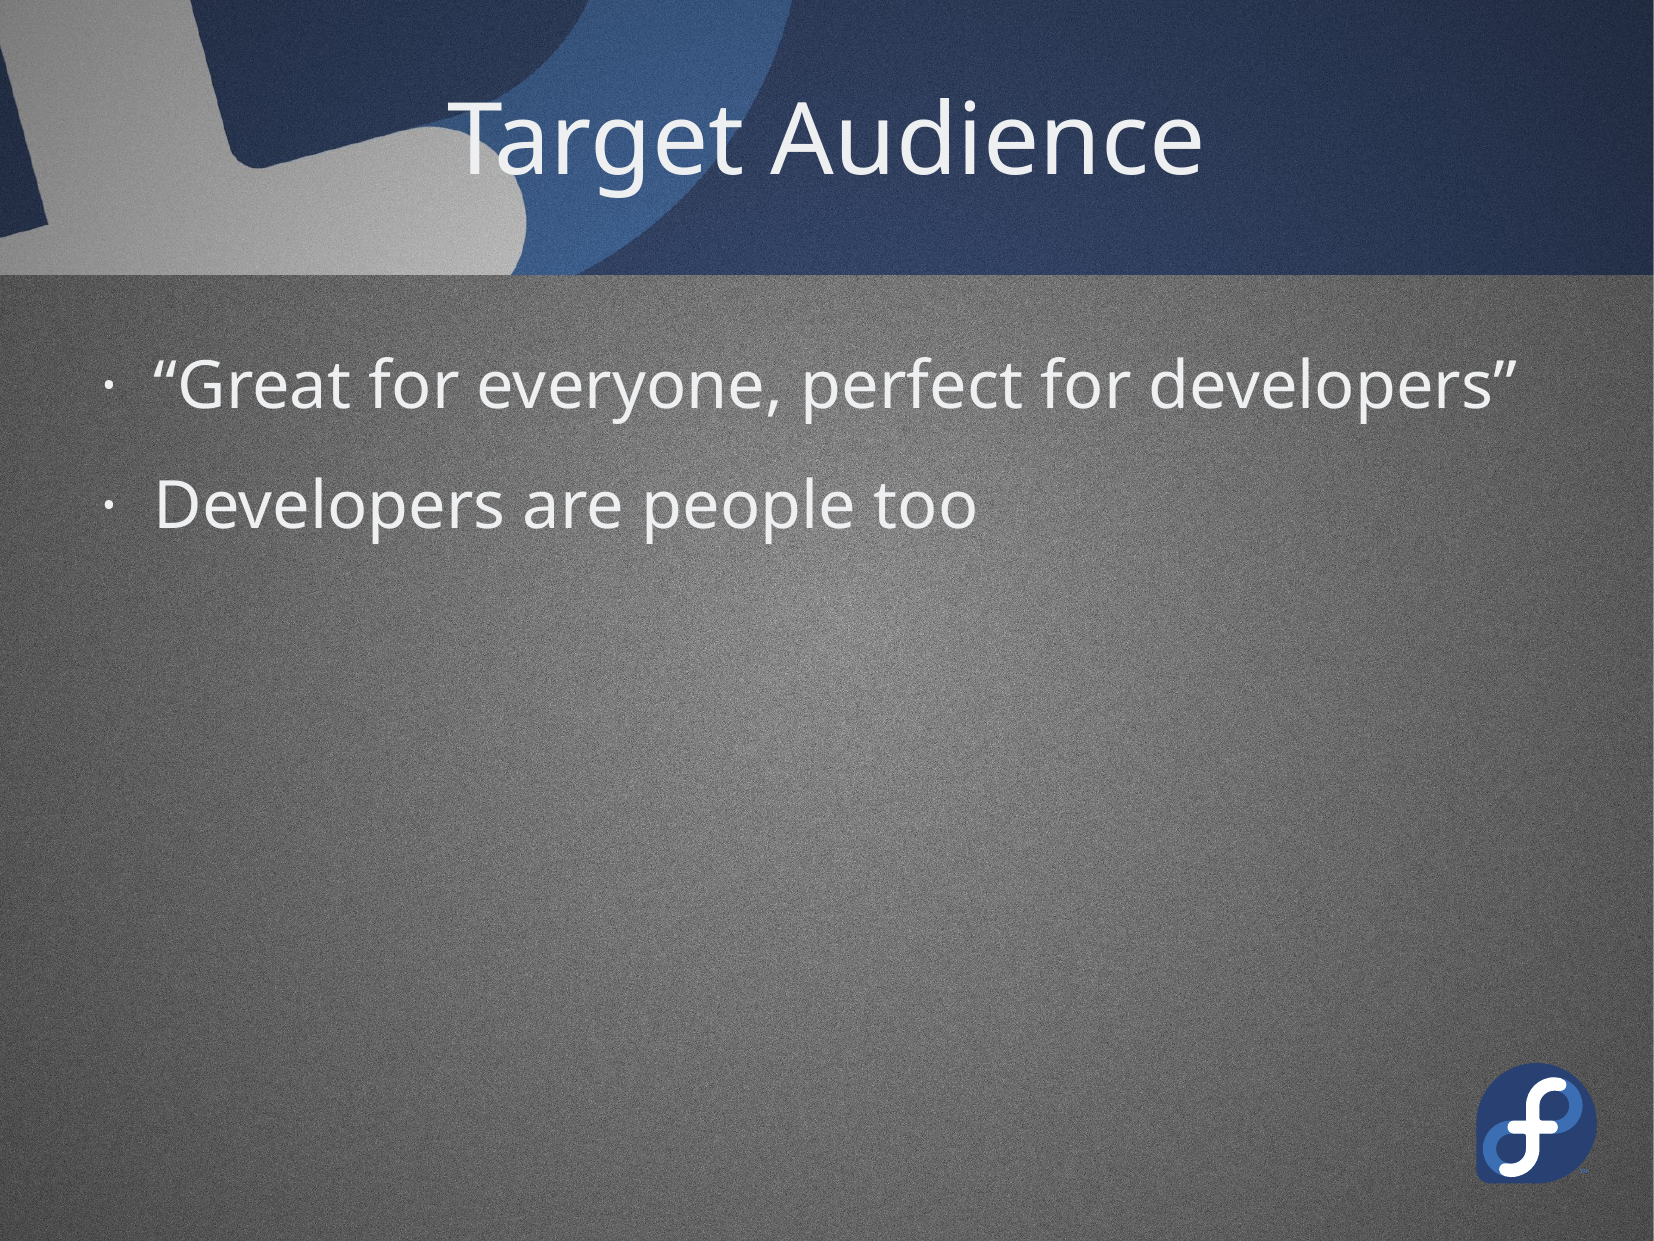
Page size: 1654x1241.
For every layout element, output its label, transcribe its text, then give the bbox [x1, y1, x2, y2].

title Target Audience [82, 31, 1571, 239]
list “Great for everyone, perfect for developers” Developers are people too [82, 337, 1571, 1057]
picture [0, 0, 1654, 1241]
